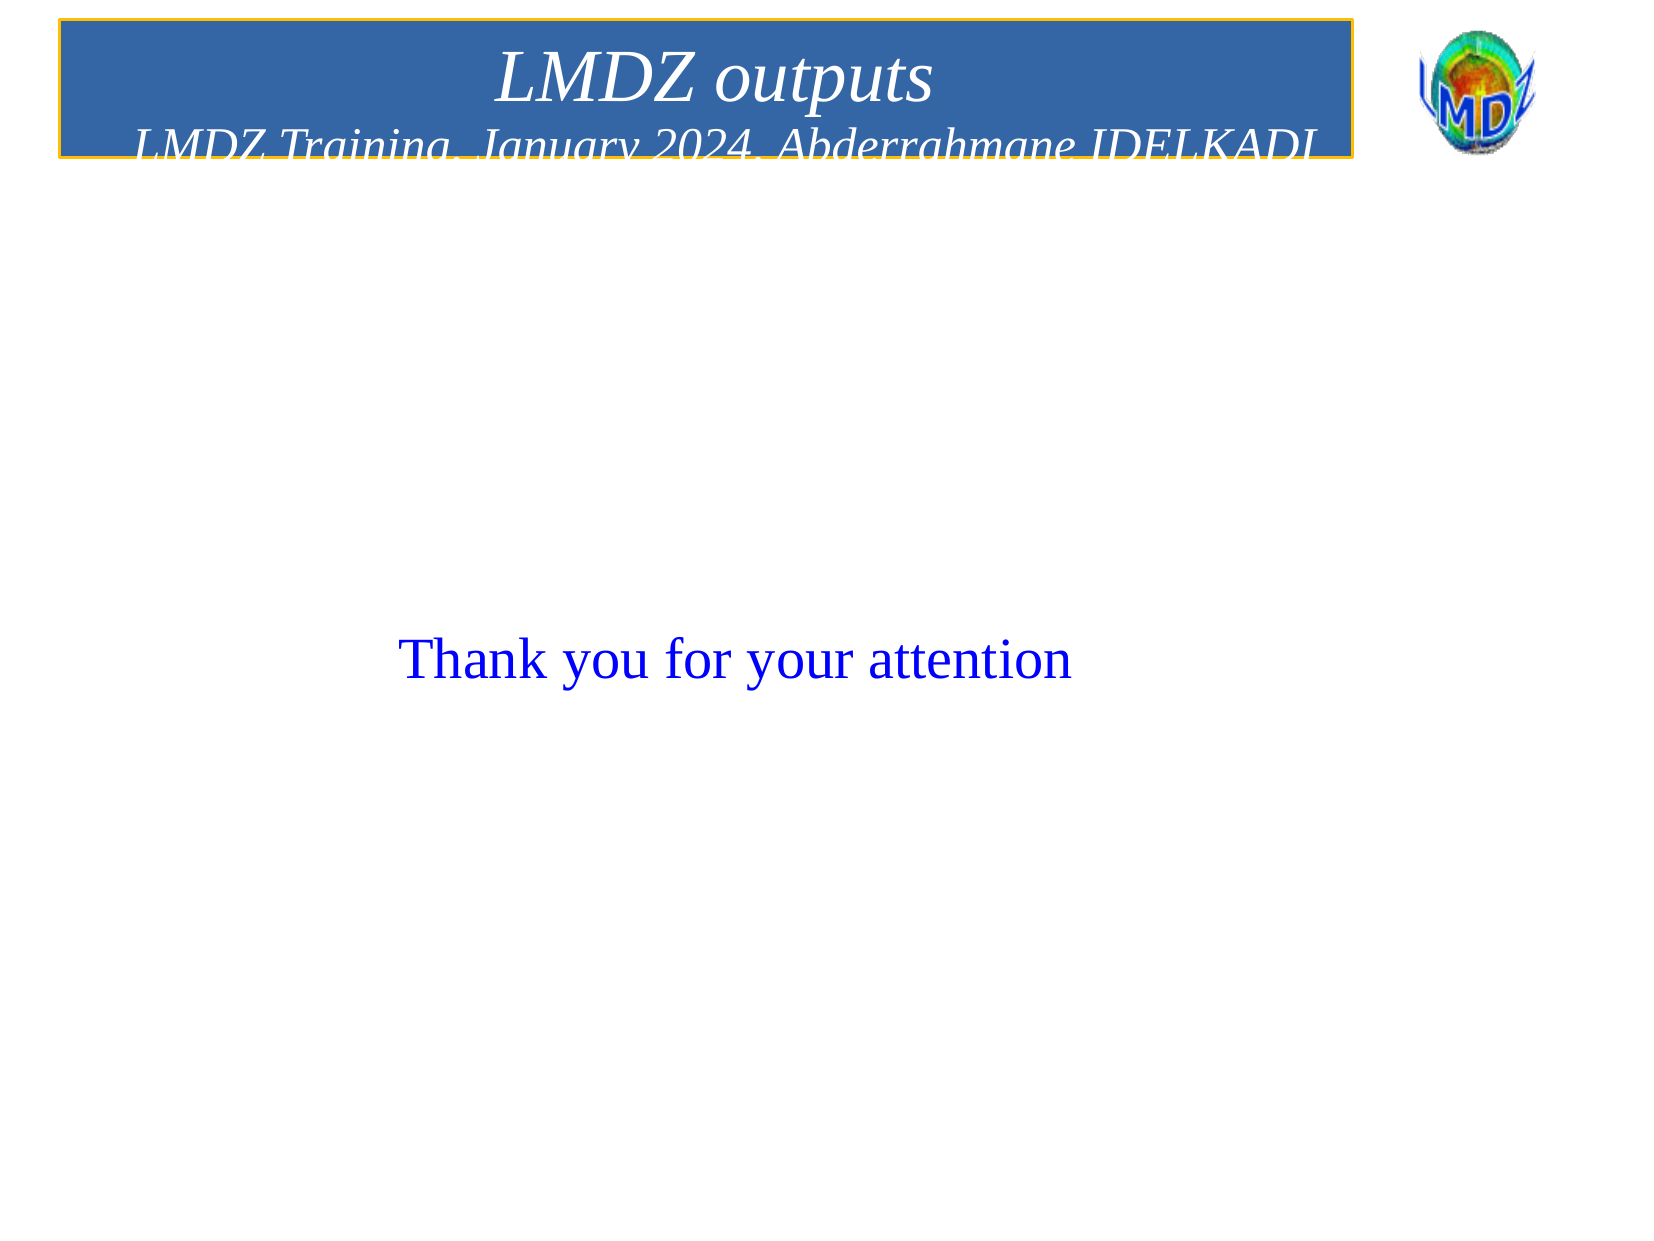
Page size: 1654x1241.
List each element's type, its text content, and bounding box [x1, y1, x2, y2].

text_box Thank you for your attention [236, 555, 1170, 733]
text_box LMDZ outputs LMDZ Training, January 2024, Abderrahmane IDELKADI [66, 27, 1382, 189]
picture [1419, 29, 1536, 158]
